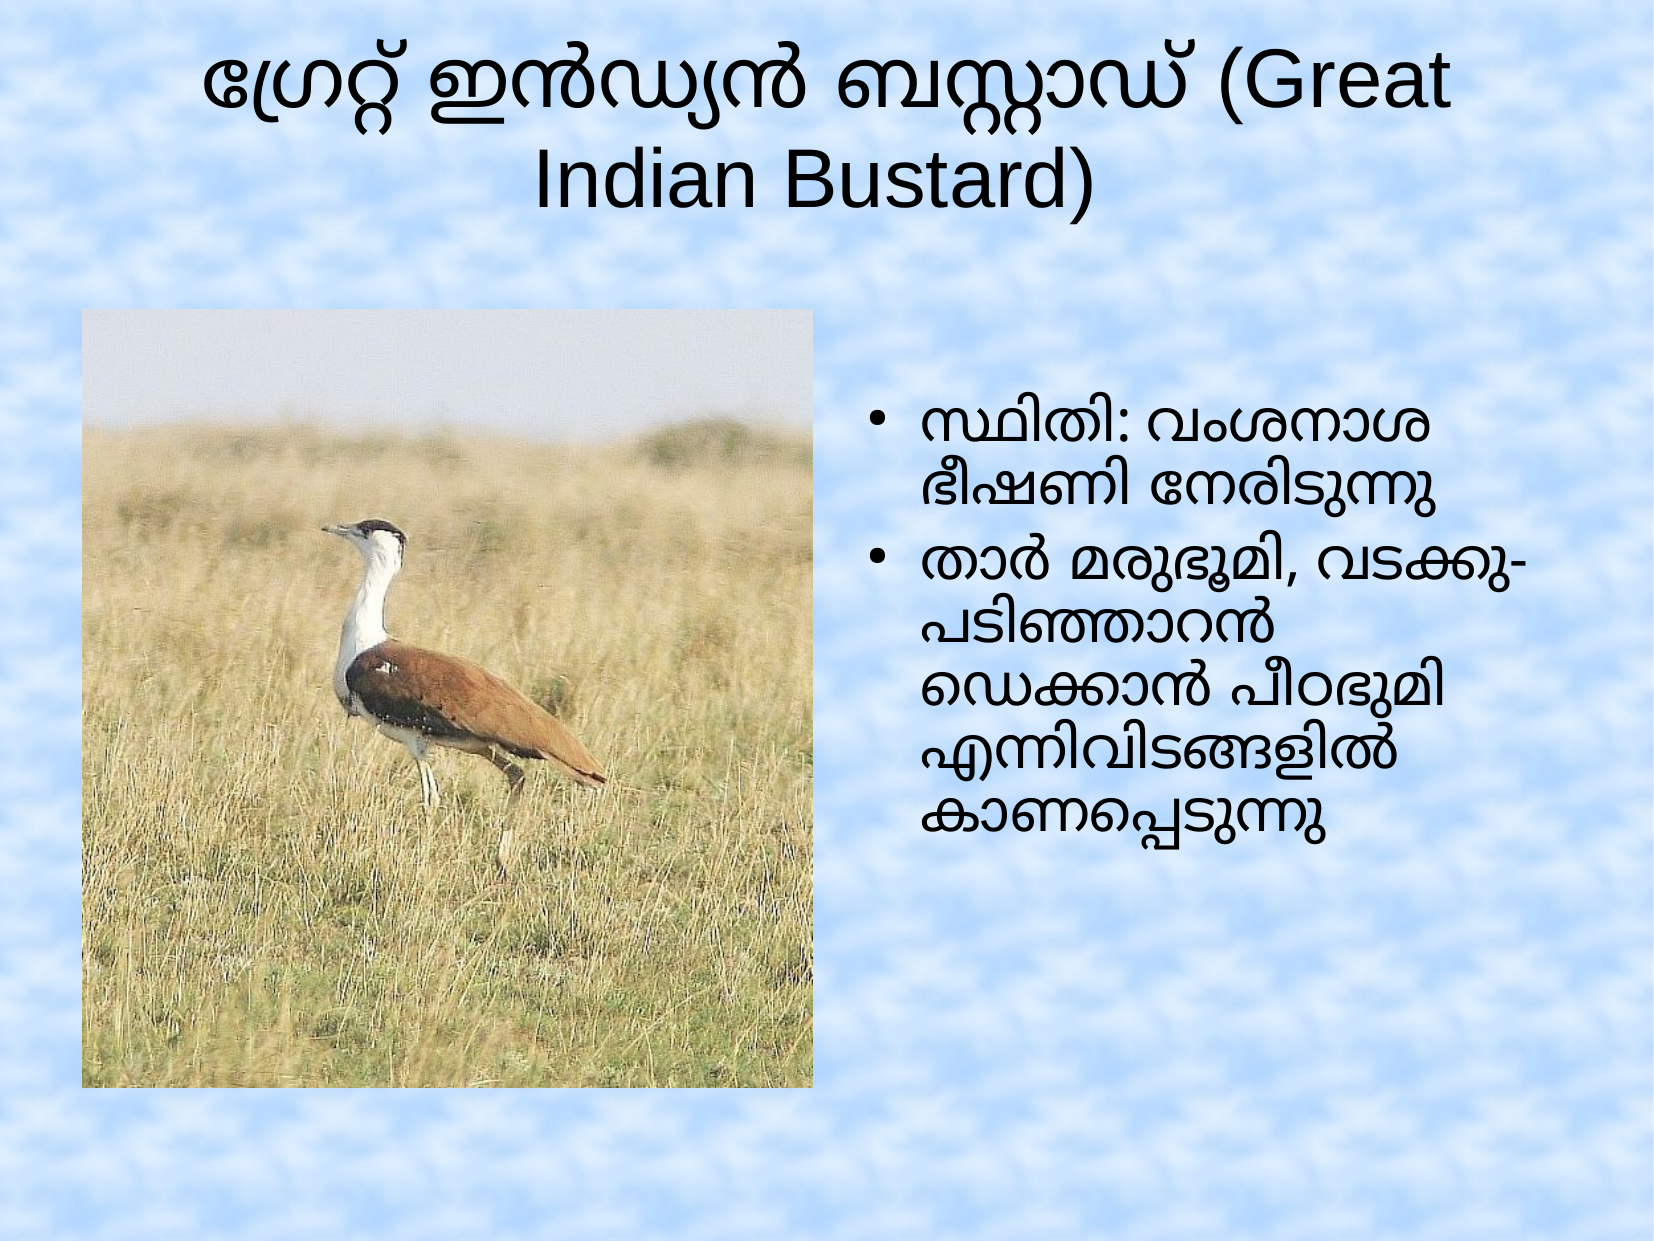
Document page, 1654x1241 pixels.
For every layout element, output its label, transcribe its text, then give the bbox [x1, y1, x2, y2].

title ഗ്രേറ്റ് ഇന്‍ഡ്യന്‍ ബസ്റ്റാഡ് (Great Indian Bustard) [82, 0, 1571, 348]
picture [0, 0, 1654, 1241]
list സ്ഥിതി: വംശനാശ ഭീഷണി നേരിടുന്നു താര്‍ മരുഭൂമി, വടക്കു-പടിഞ്ഞാറന്‍ ഡെക്കാന്‍ പീഠഭുമി എന്നിവിടങ്ങളില്‍ കാണപ്പെടുന്നു [834, 383, 1565, 1063]
